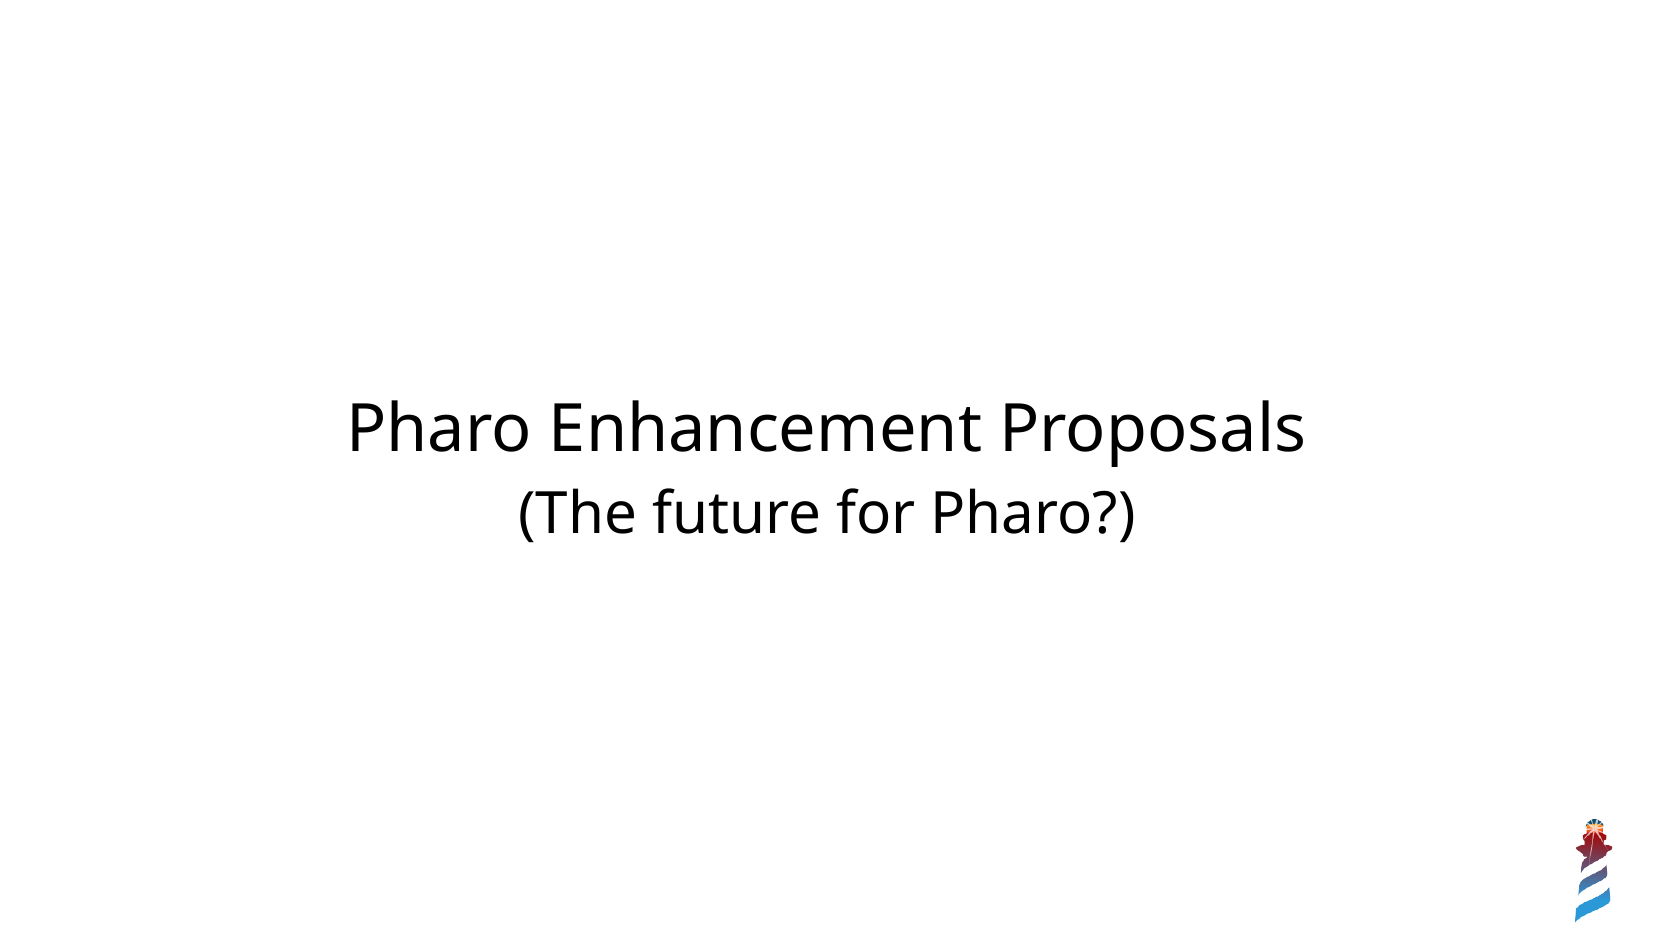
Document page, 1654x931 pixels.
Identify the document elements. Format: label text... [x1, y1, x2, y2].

subtitle Pharo Enhancement Proposals (The future for Pharo?) [82, 105, 1571, 826]
picture [1535, 810, 1650, 925]
